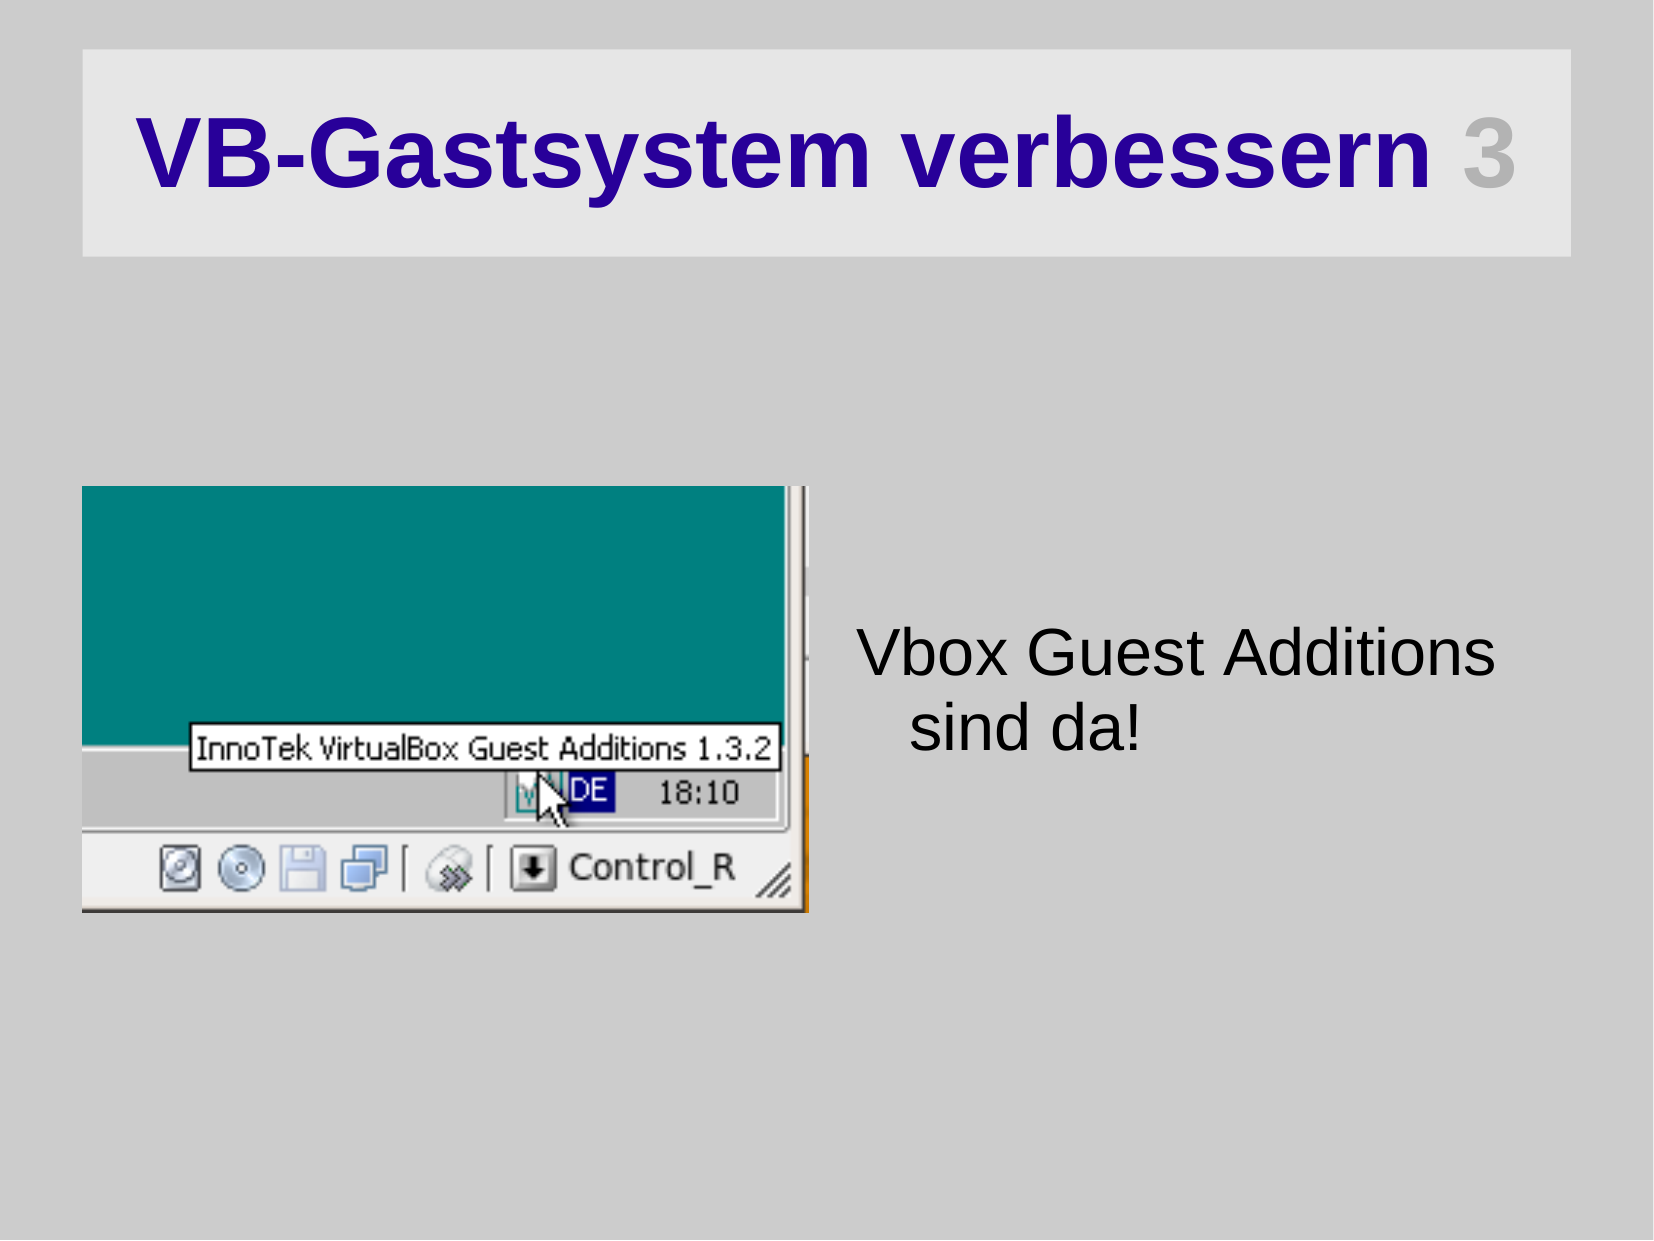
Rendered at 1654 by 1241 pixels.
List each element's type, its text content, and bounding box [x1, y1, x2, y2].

picture [82, 486, 809, 913]
title VB-Gastsystem verbessern 3 [82, 49, 1571, 257]
list Vbox Guest Additions sind da! [838, 615, 1565, 798]
